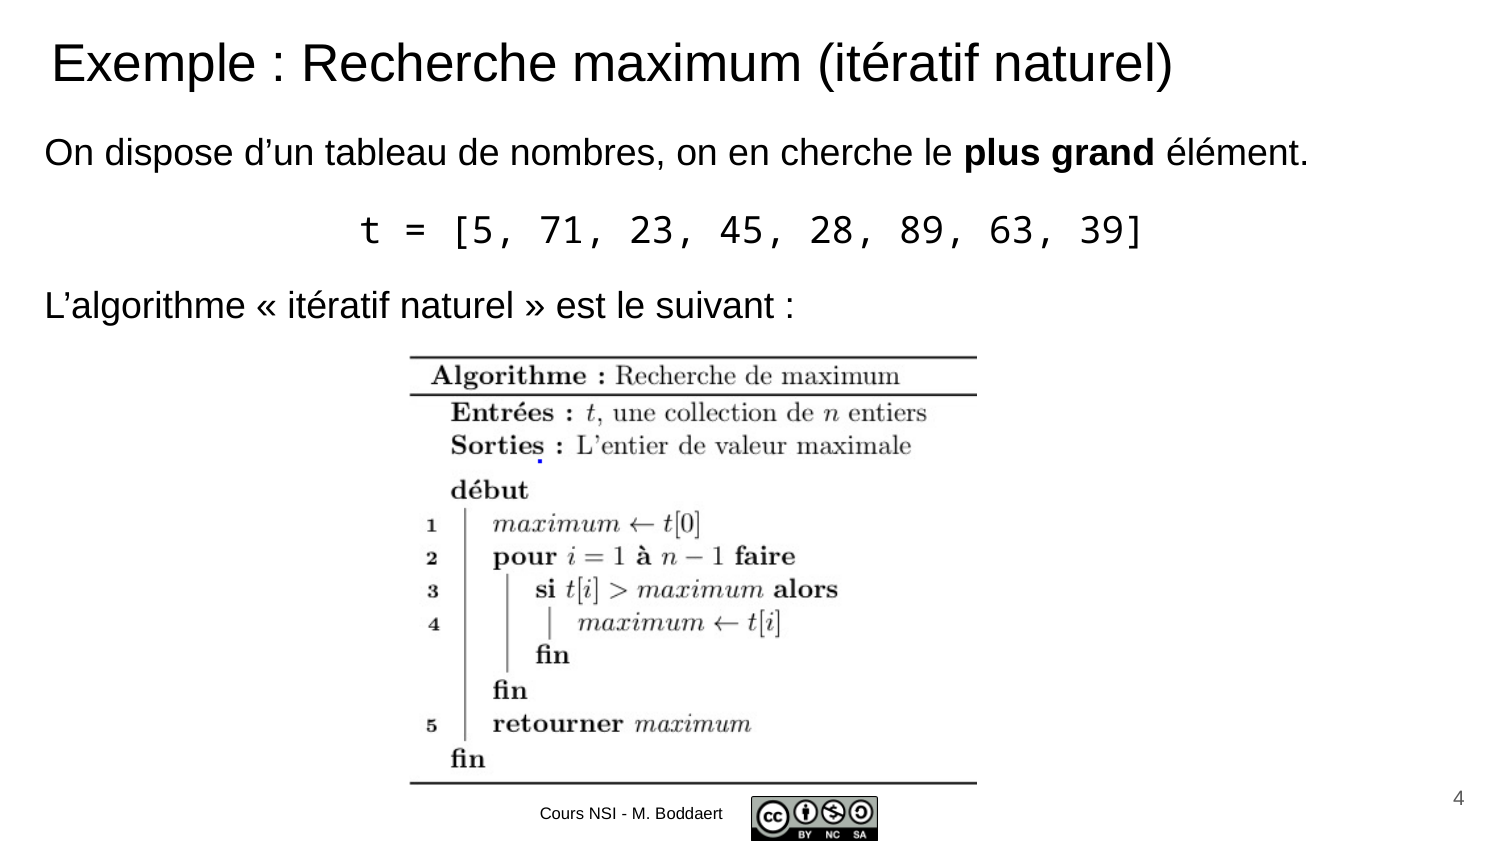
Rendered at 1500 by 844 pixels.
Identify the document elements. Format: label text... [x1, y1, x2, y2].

title Exemple : Recherche maximum (itératif naturel) [51, 13, 1449, 108]
text_box L’algorithme « itératif naturel » est le suivant : [29, 277, 856, 336]
picture [409, 354, 977, 786]
picture [751, 796, 878, 841]
slide_number <numéro> [1389, 764, 1480, 830]
text_box On dispose d’un tableau de nombres, on en cherche le plus grand élément. t = [5, 71, 23, 45, 28, 89, 63, 39] [29, 120, 1477, 296]
